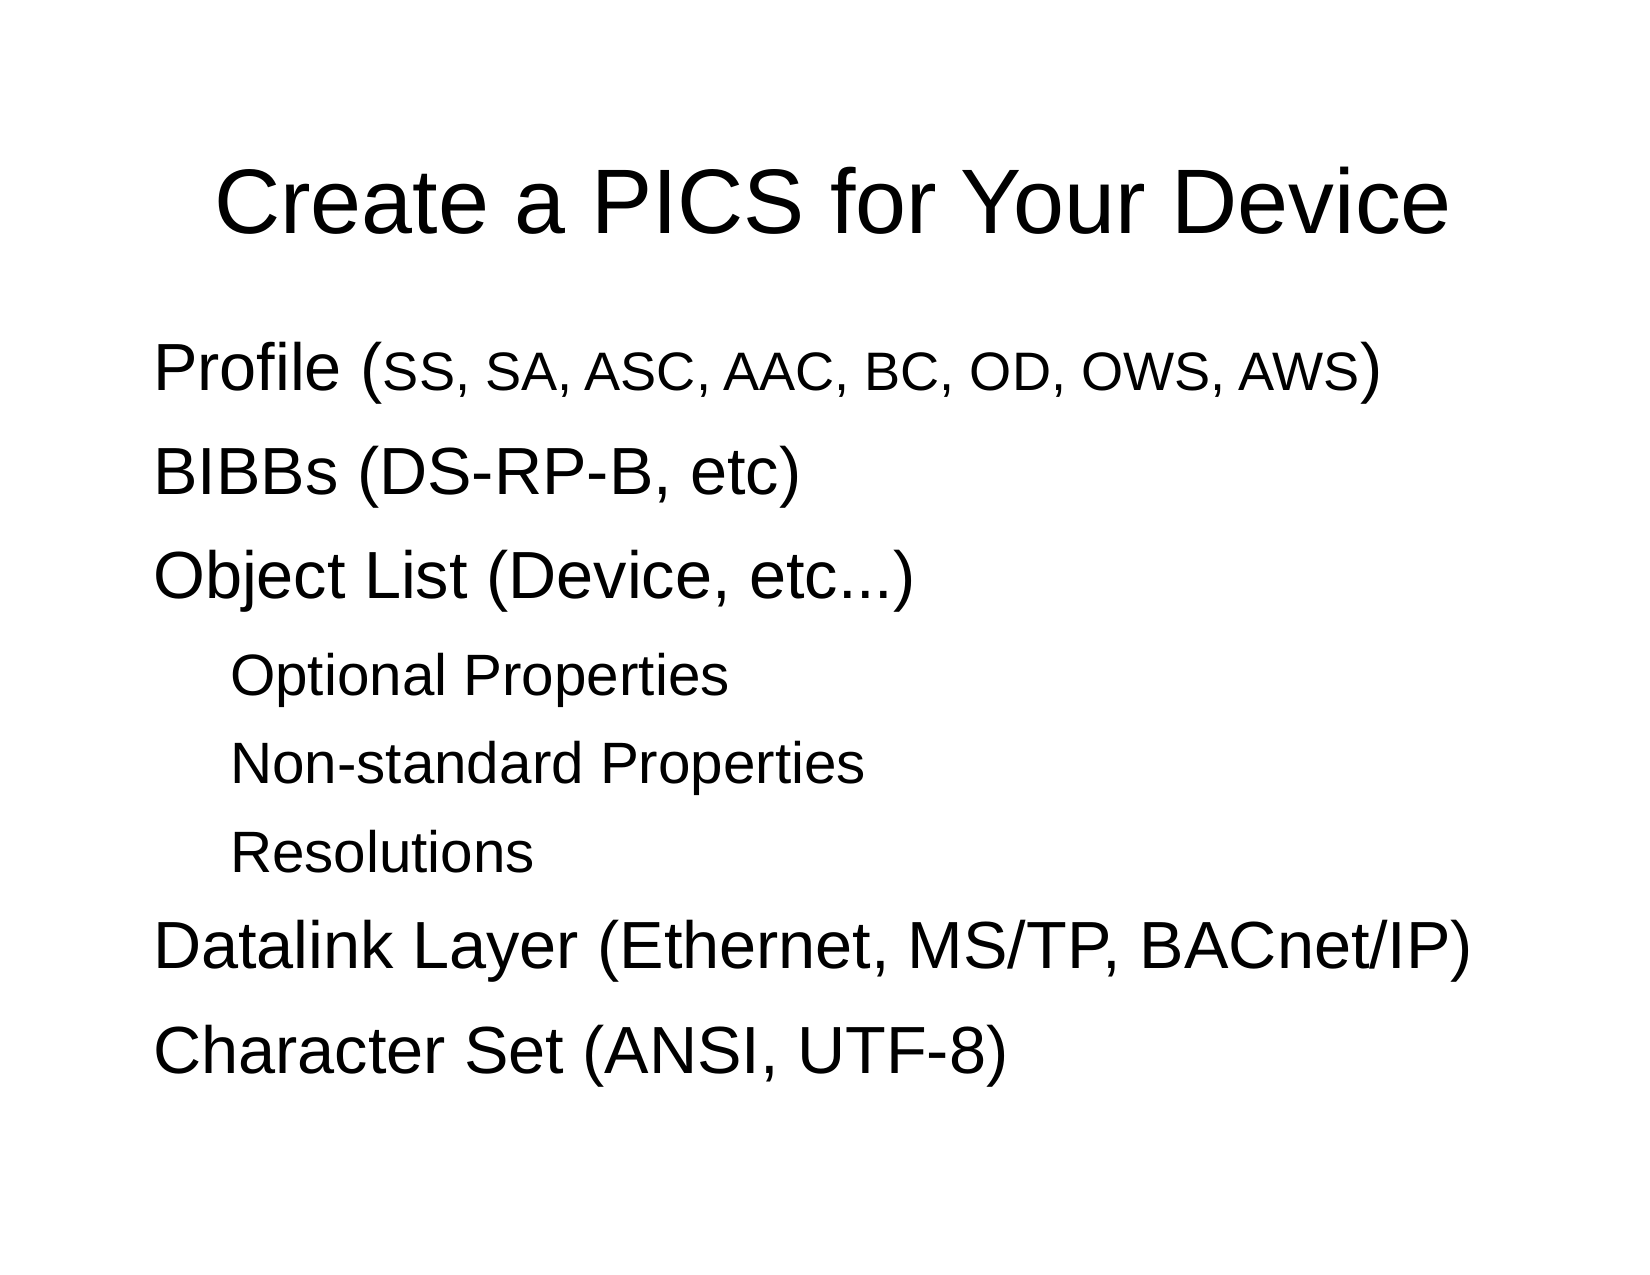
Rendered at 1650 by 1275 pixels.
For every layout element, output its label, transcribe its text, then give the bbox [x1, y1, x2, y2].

list Profile (SS, SA, ASC, AAC, BC, OD, OWS, AWS) BIBBs (DS-RP-B, etc) Object List (Device, etc...) Optional Properties Non-standard Properties Resolutions Datalink Layer (Ethernet, MS/TP, BACnet/IP) Character Set (ANSI, UTF-8) [135, 329, 1515, 1087]
title Create a PICS for Your Device [135, 112, 1515, 291]
